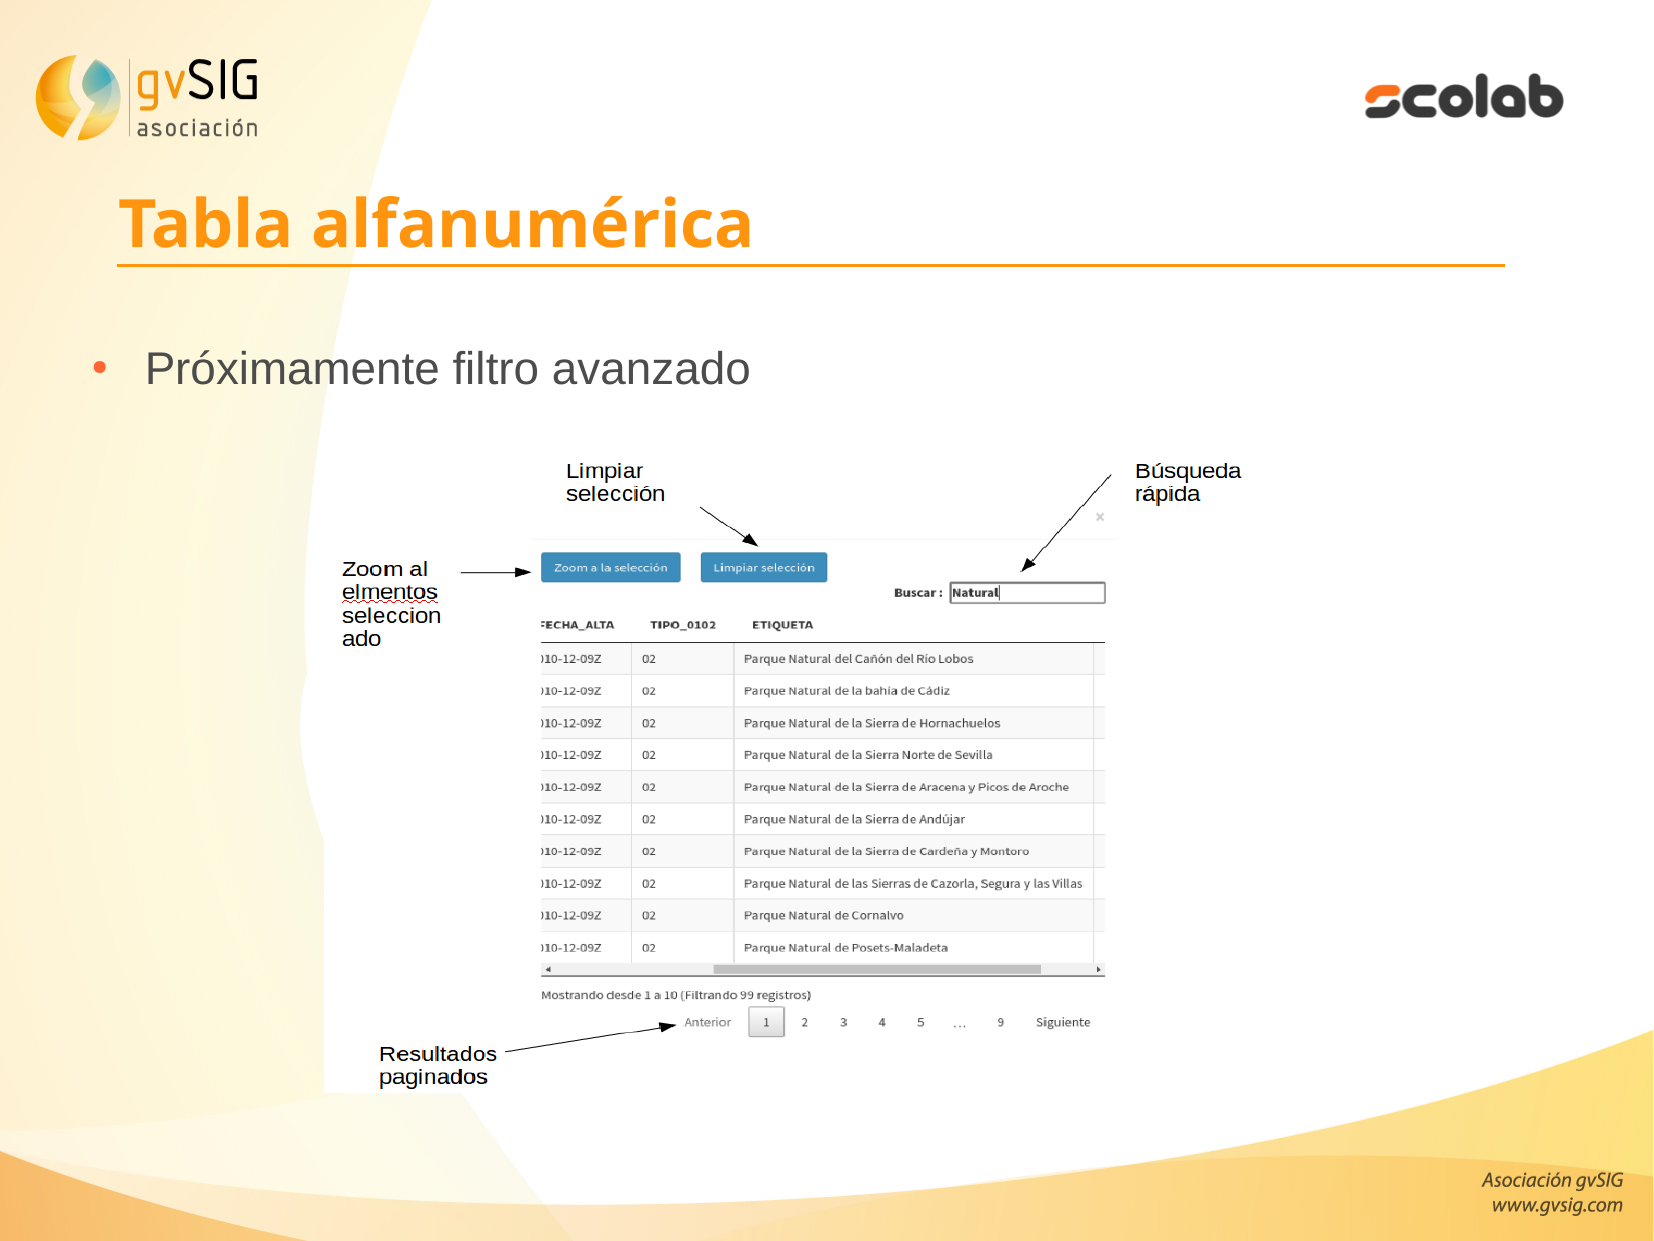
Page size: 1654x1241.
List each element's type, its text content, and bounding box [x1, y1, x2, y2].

title Tabla alfanumérica [118, 117, 1607, 325]
text_box Próximamente filtro avanzado [59, 284, 1418, 414]
picture [0, 0, 1654, 1241]
